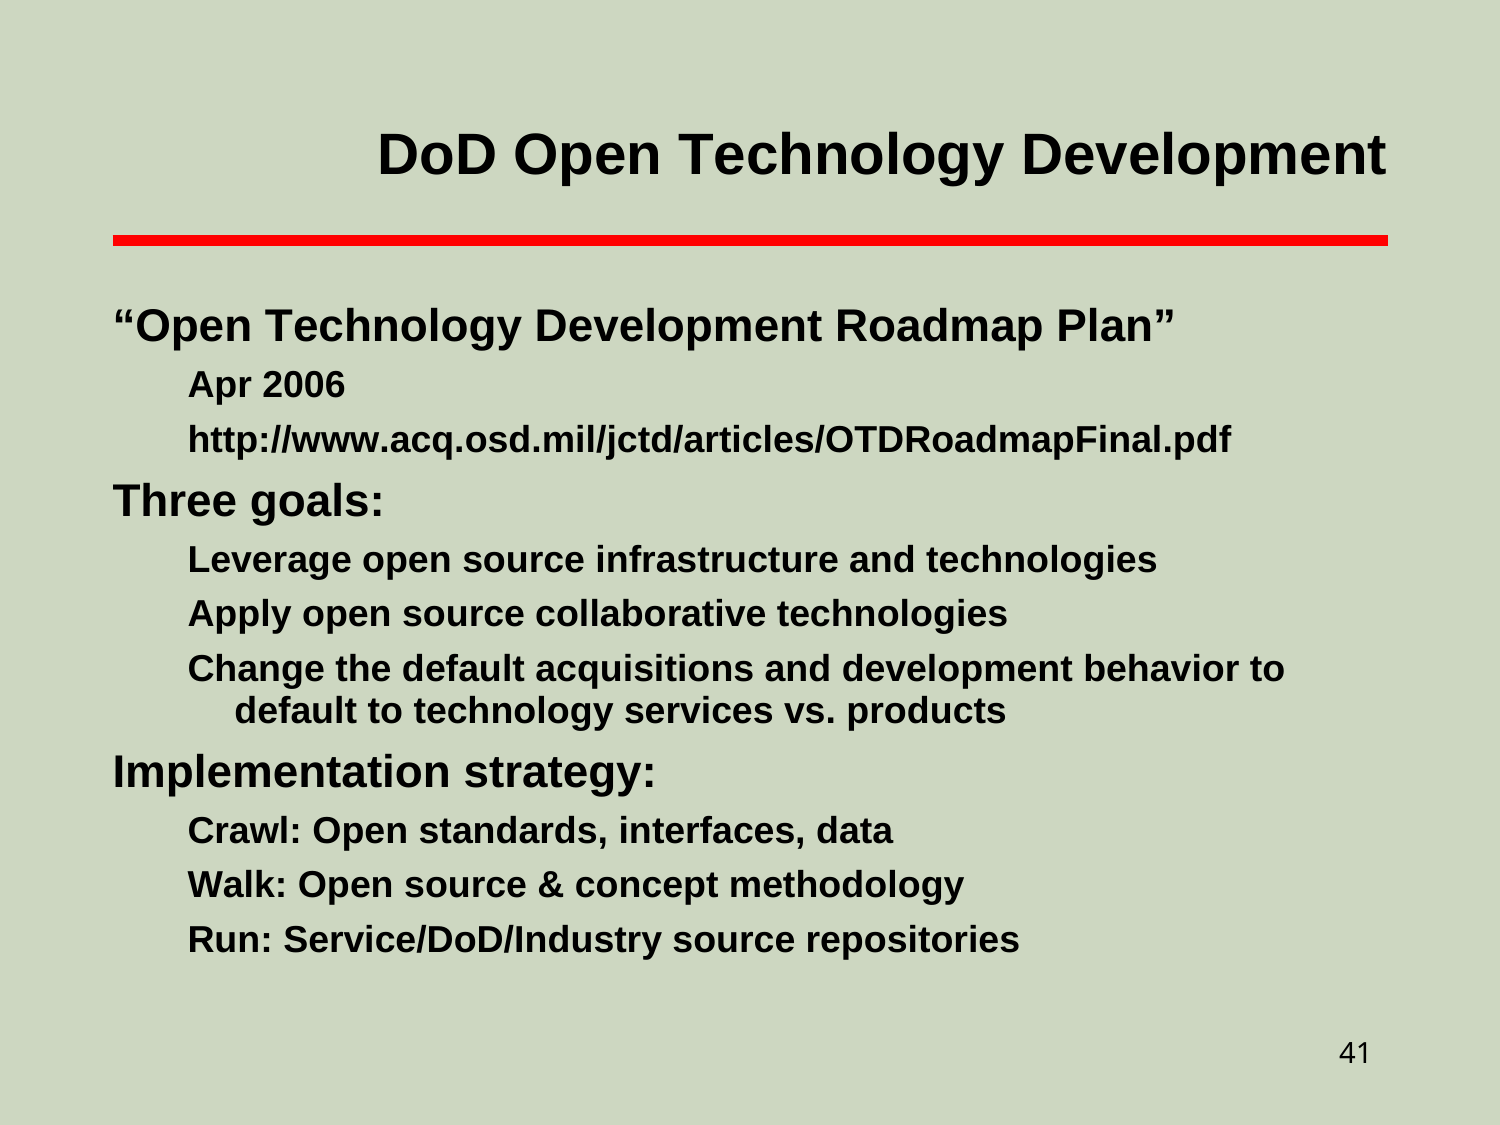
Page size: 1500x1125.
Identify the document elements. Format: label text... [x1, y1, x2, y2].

title DoD Open Technology Development [337, 93, 1388, 217]
list “Open Technology Development Roadmap Plan” Apr 2006 http://www.acq.osd.mil/jctd/articles/OTDRoadmapFinal.pdf Three goals: Leverage open source infrastructure and technologies Apply open source collaborative technologies Change the default acquisitions and development behavior to default to technology services vs. products Implementation strategy: Crawl: Open standards, interfaces, data Walk: Open source & concept methodology Run: Service/DoD/Industry source repositories [112, 299, 1388, 1084]
